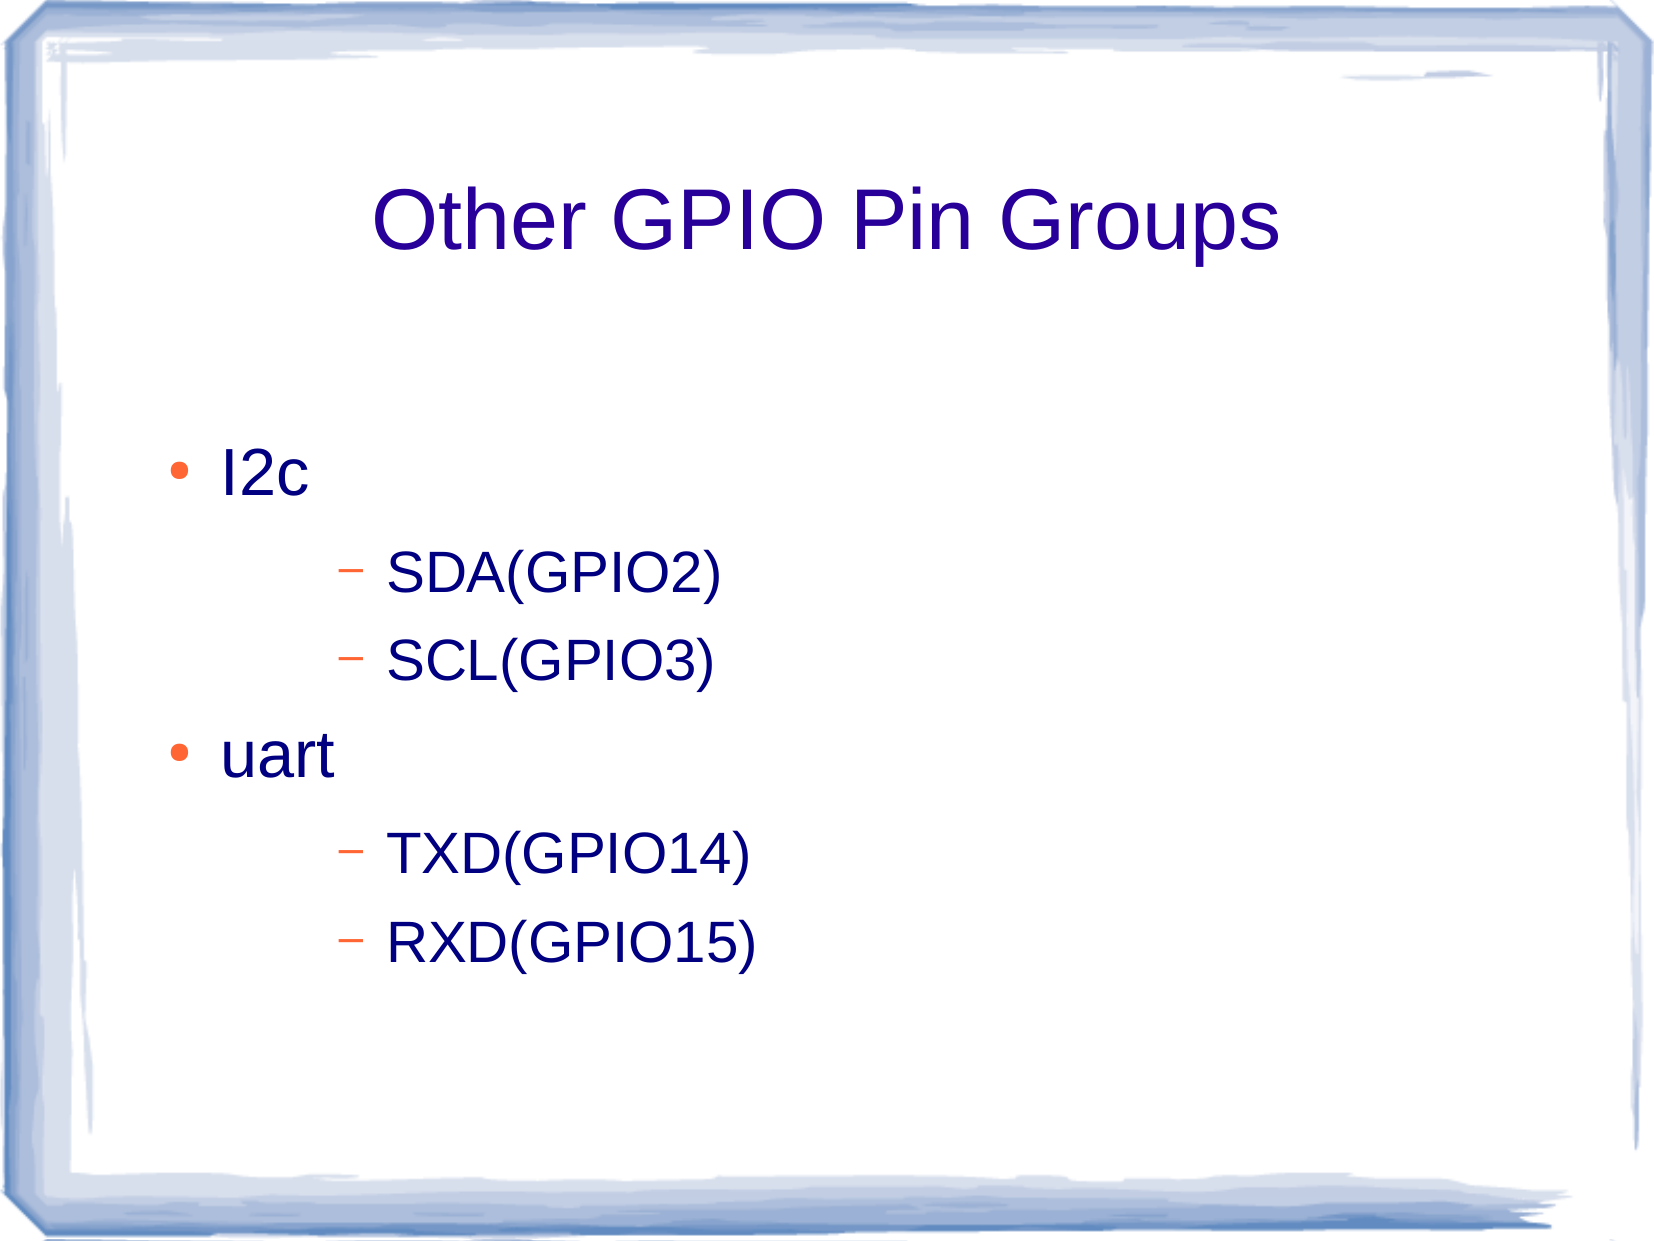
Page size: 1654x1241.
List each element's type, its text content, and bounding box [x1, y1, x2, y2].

picture [0, 0, 1654, 1241]
title Other GPIO Pin Groups [82, 115, 1571, 323]
list I2c SDA(GPIO2) SCL(GPIO3) uart TXD(GPIO14) RXD(GPIO15) [150, 435, 1531, 1073]
